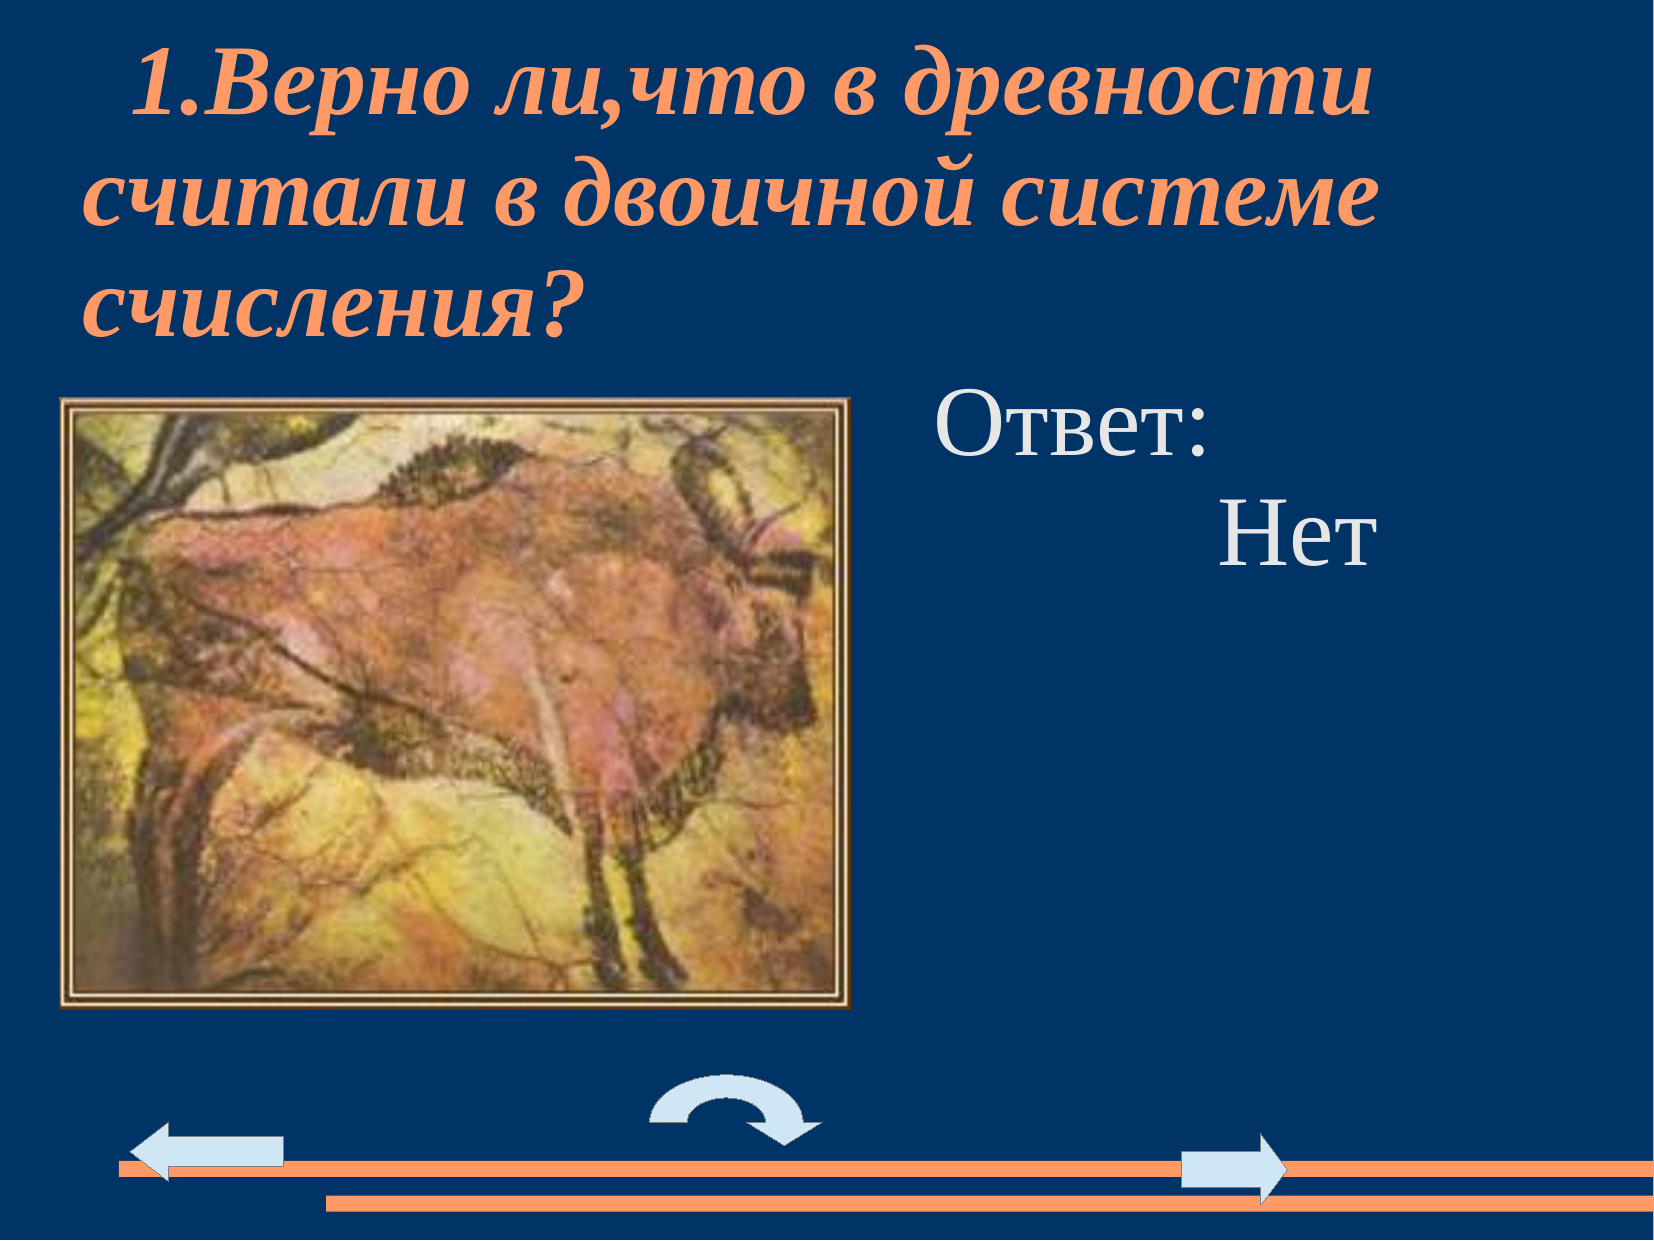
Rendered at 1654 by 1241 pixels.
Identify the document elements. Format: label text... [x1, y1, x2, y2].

text_box [129, 1122, 284, 1182]
text_box [649, 1074, 823, 1146]
picture [59, 397, 851, 1010]
text_box [1181, 1133, 1288, 1205]
title 1.Верно ли,что в древности считали в двоичной системе счисления? [82, 0, 1571, 398]
list Ответ: Нет [82, 366, 1538, 1071]
